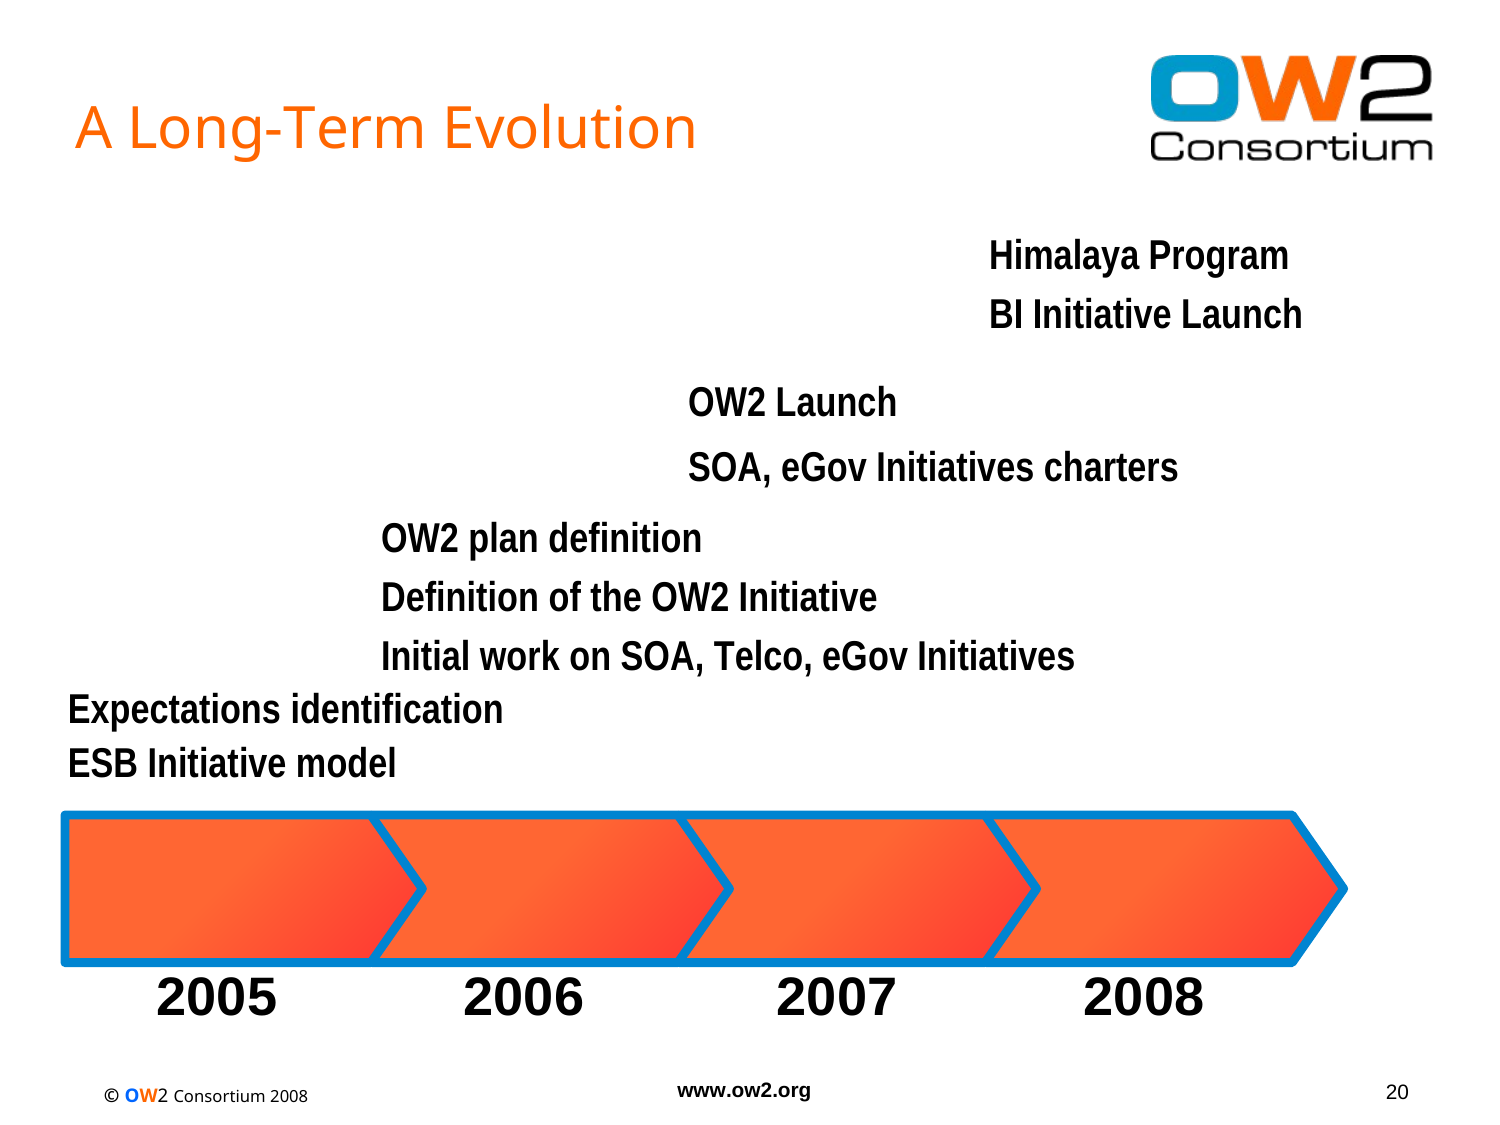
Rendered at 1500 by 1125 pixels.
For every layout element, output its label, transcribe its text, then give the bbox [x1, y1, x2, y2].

text_box 2006 [448, 971, 600, 1049]
text_box BI Initiative Launch [974, 291, 1319, 355]
text_box SOA, eGov Initiatives charters [673, 445, 1194, 508]
picture [1151, 55, 1171, 72]
text_box 2005 [141, 971, 293, 1049]
text_box 2007 [761, 971, 913, 1049]
text_box OW2 Launch [673, 380, 913, 443]
text_box OW2 plan definition [366, 516, 718, 575]
text_box Definition of the OW2 Initiative [366, 575, 894, 634]
text_box 2008 [1068, 971, 1220, 1049]
text_box [64, 814, 1344, 963]
picture [1151, 55, 1433, 161]
title A Long-Term Evolution [74, 22, 1093, 236]
text_box Expectations identification [53, 687, 520, 750]
picture [1171, 72, 1218, 105]
text_box Himalaya Program [974, 232, 1305, 296]
text_box ESB Initiative model [53, 740, 413, 803]
text_box Initial work on SOA, Telco, eGov Initiatives [366, 634, 1091, 697]
